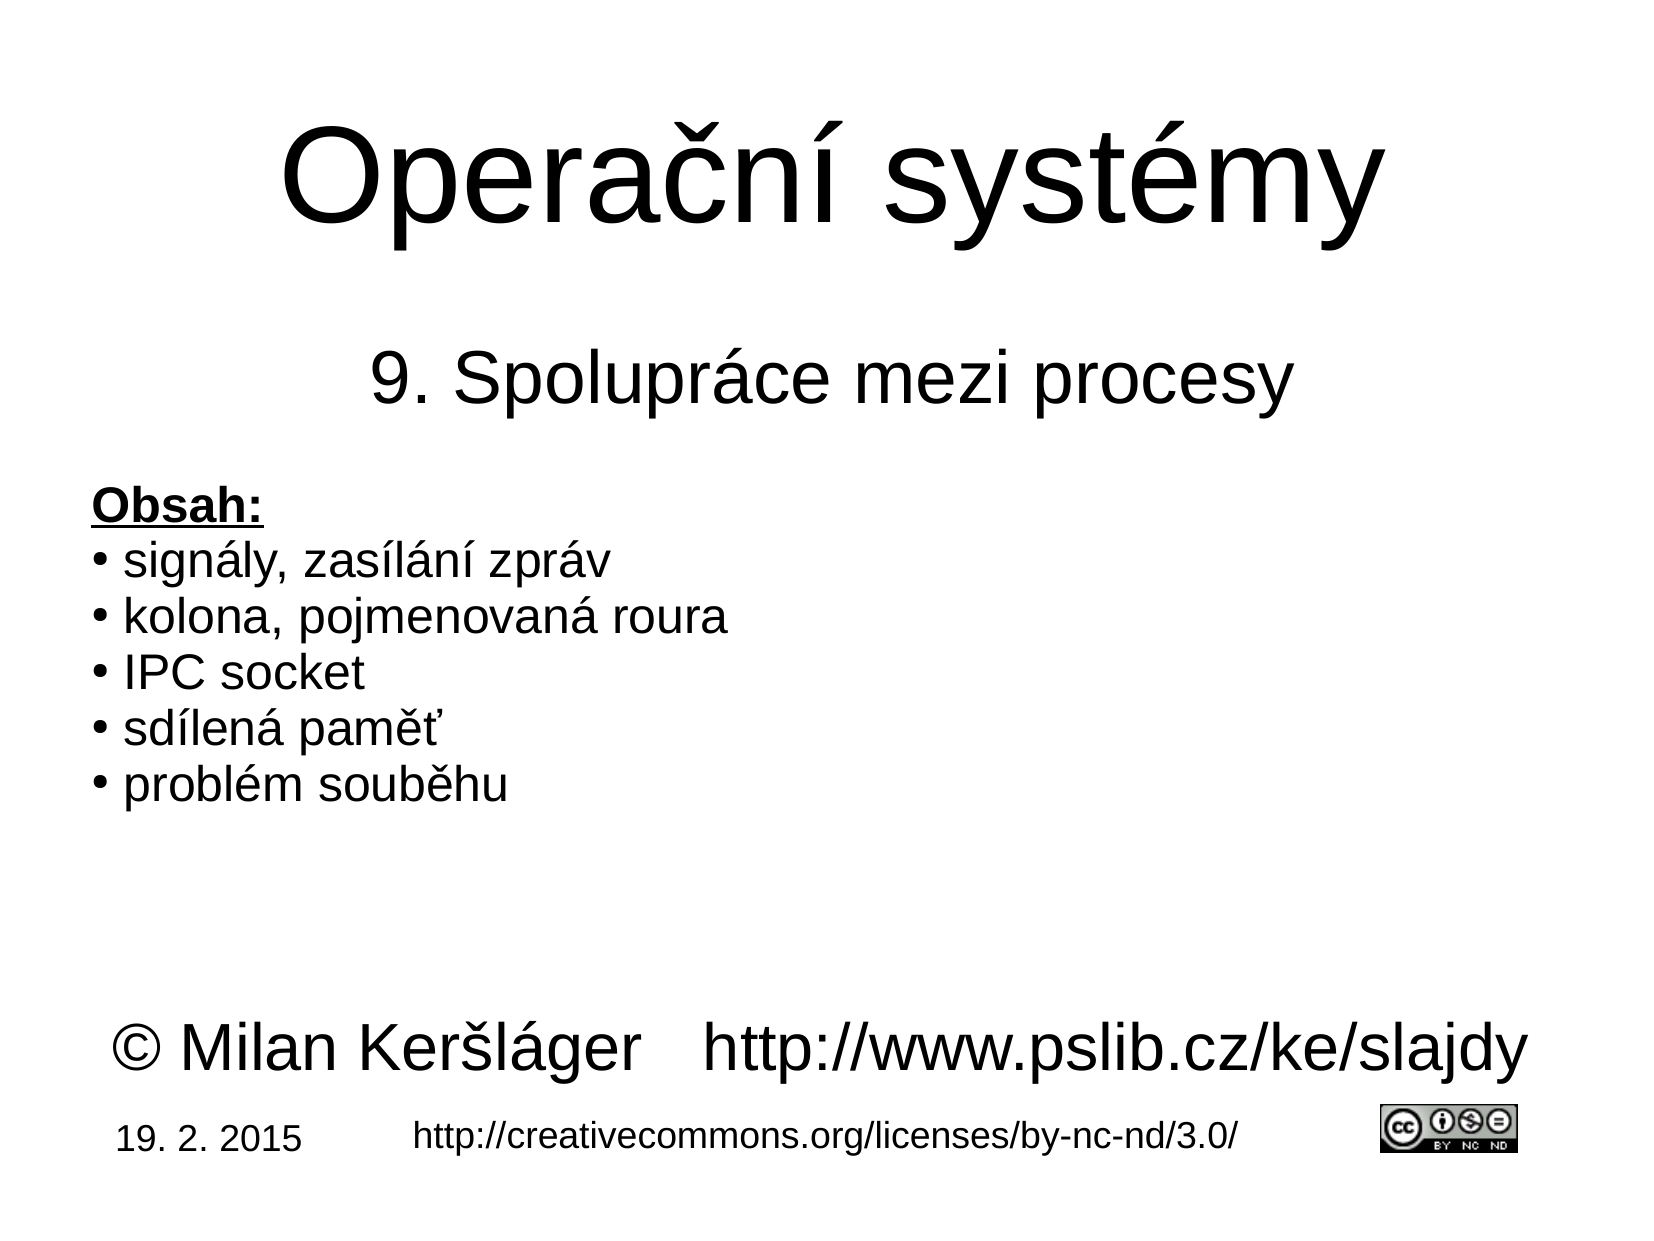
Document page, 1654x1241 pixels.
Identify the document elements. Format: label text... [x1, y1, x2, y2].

text_box http://creativecommons.org/licenses/by-nc-nd/3.0/ [339, 1107, 1313, 1165]
list © Milan Keršláger http://www.pslib.cz/ke/slajdy [76, 1009, 1565, 1087]
title Operační systémy 9. Spolupráce mezi procesy [88, 56, 1577, 461]
picture [1380, 1104, 1518, 1153]
text_box Obsah: signály, zasílání zpráv kolona, pojmenovaná roura IPC socket sdílená paměť problém souběhu [76, 461, 1583, 827]
text_box 19. 2. 2015 [100, 1110, 355, 1167]
